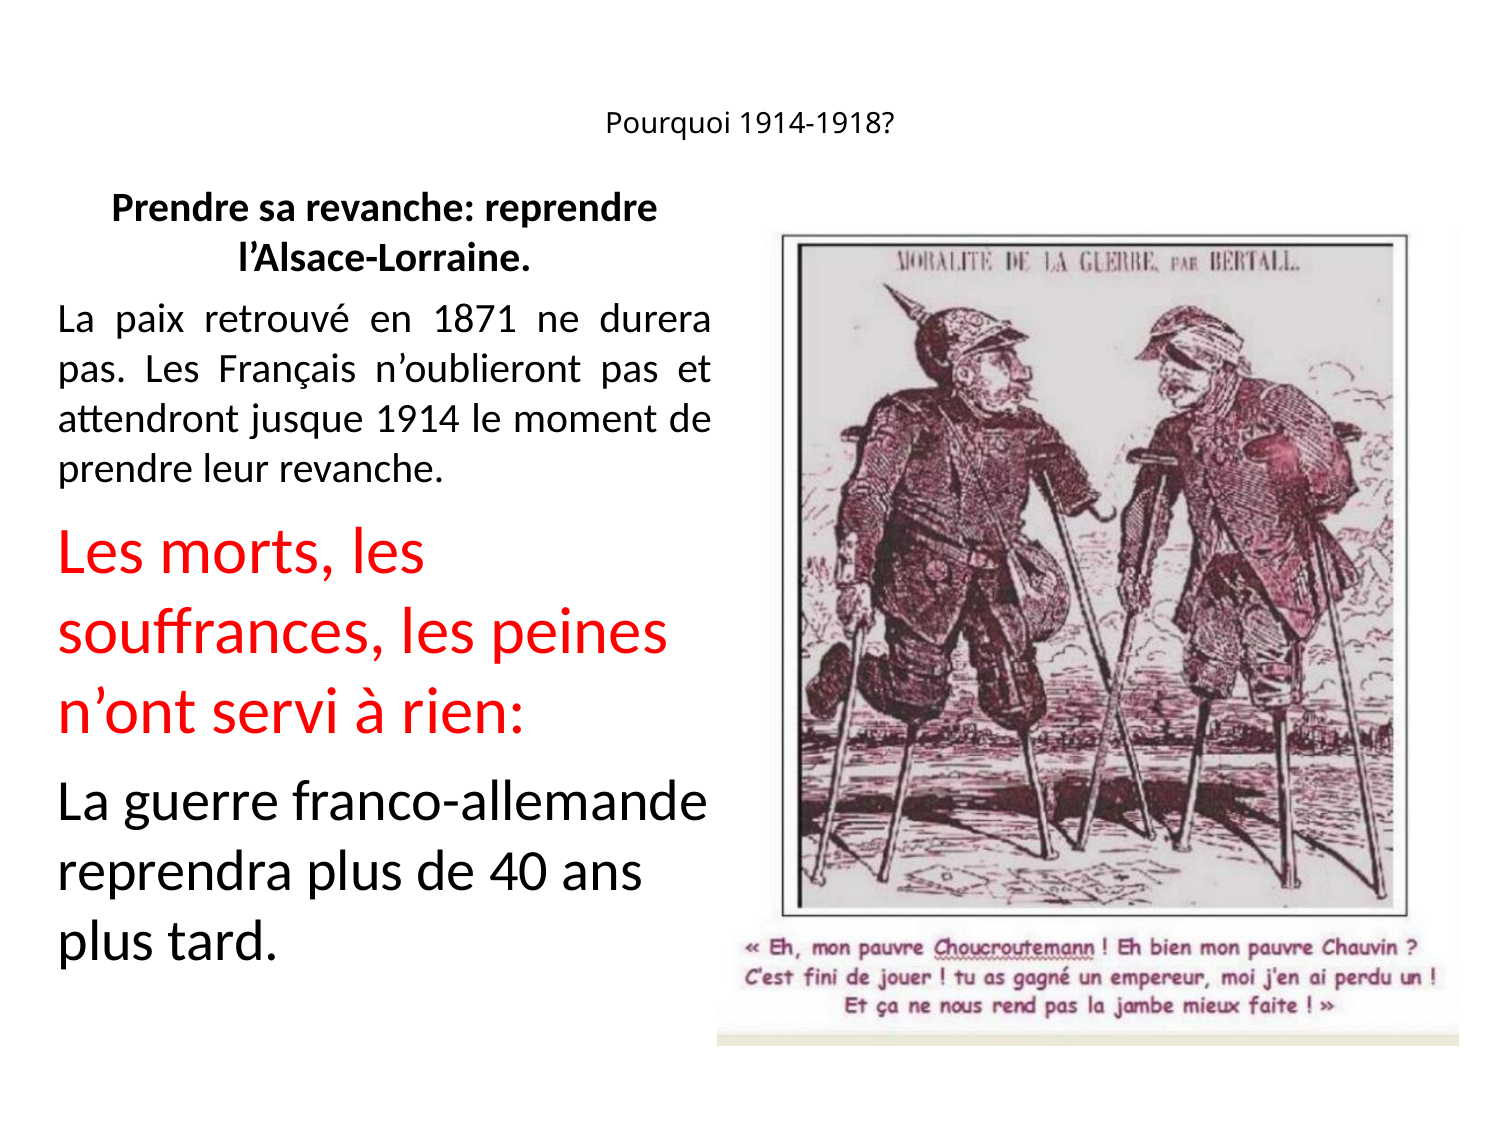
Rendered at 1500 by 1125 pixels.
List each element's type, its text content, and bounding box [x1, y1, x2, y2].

title Pourquoi 1914-1918? [75, 45, 1426, 231]
list Prendre sa revanche: reprendre l’Alsace-Lorraine. La paix retrouvé en 1871 ne durera pas. Les Français n’oublieront pas et attendront jusque 1914 le moment de prendre leur revanche. Les morts, les souffrances, les peines n’ont servi à rien: La guerre franco-allemande reprendra plus de 40 ans plus tard. [42, 172, 739, 986]
picture [717, 231, 1459, 1046]
